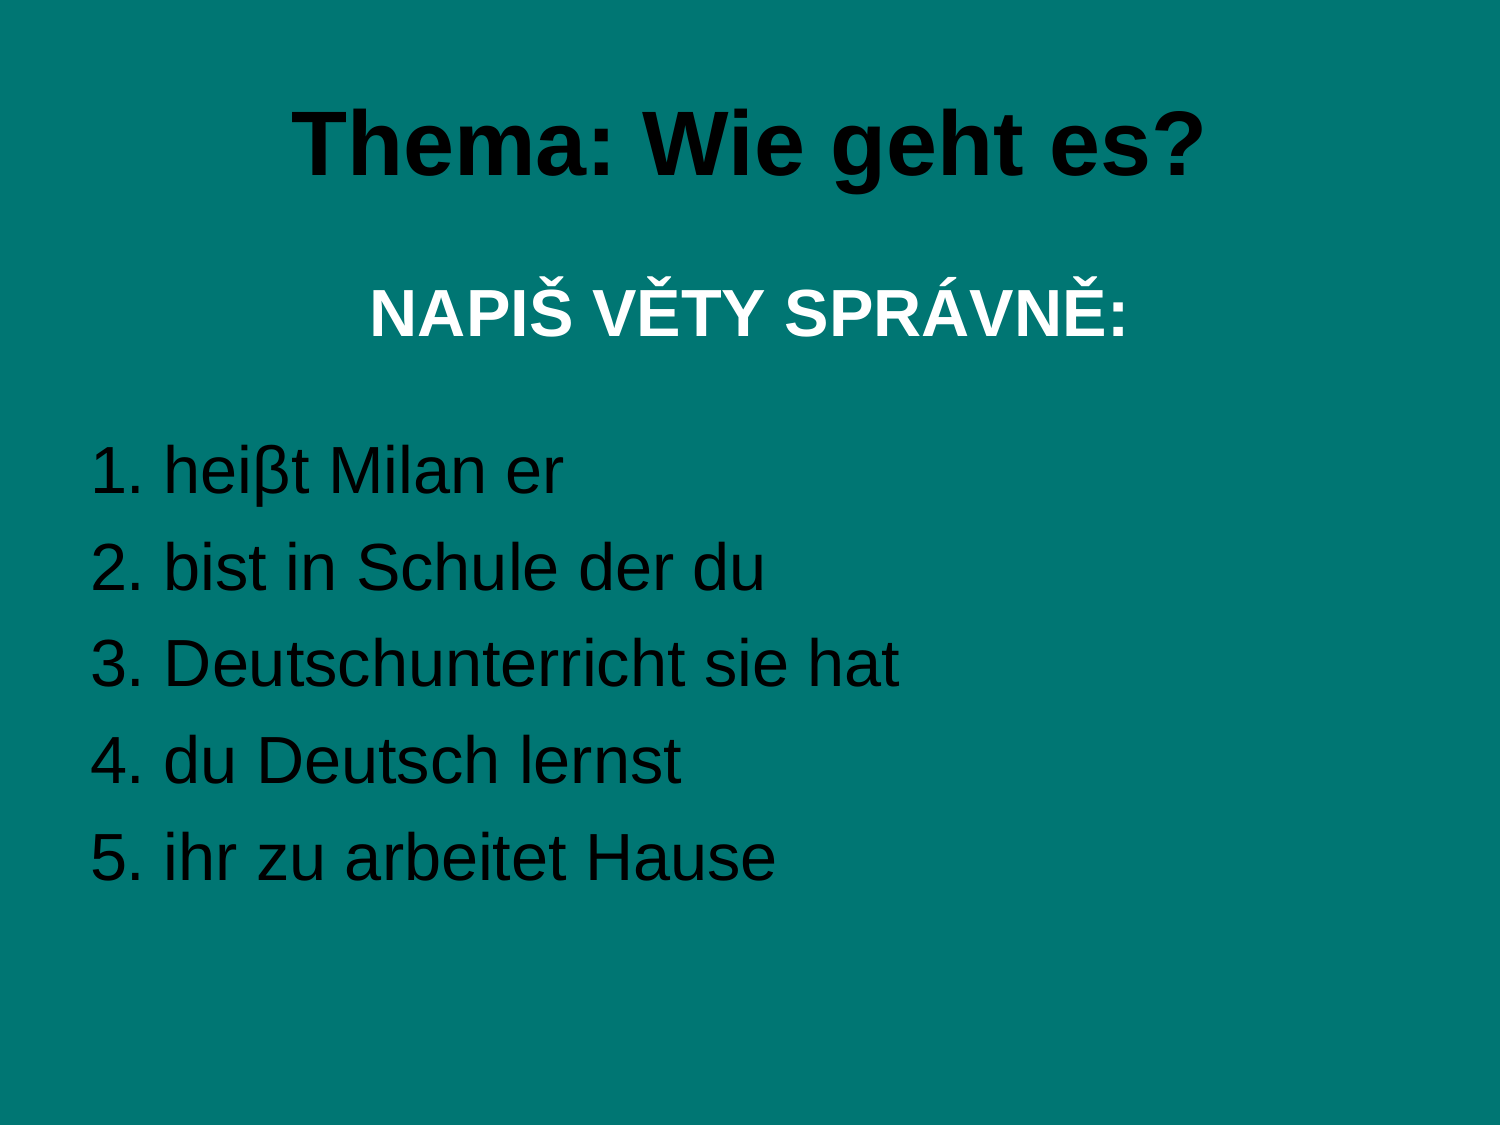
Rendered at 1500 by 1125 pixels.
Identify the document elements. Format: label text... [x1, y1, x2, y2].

list NAPIŠ VĚTY SPRÁVNĚ: 1. heiβt Milan er 2. bist in Schule der du 3. Deutschunterricht sie hat 4. du Deutsch lernst 5. ihr zu arbeitet Hause [75, 262, 1426, 1095]
title Thema: Wie geht es? [75, 45, 1426, 233]
